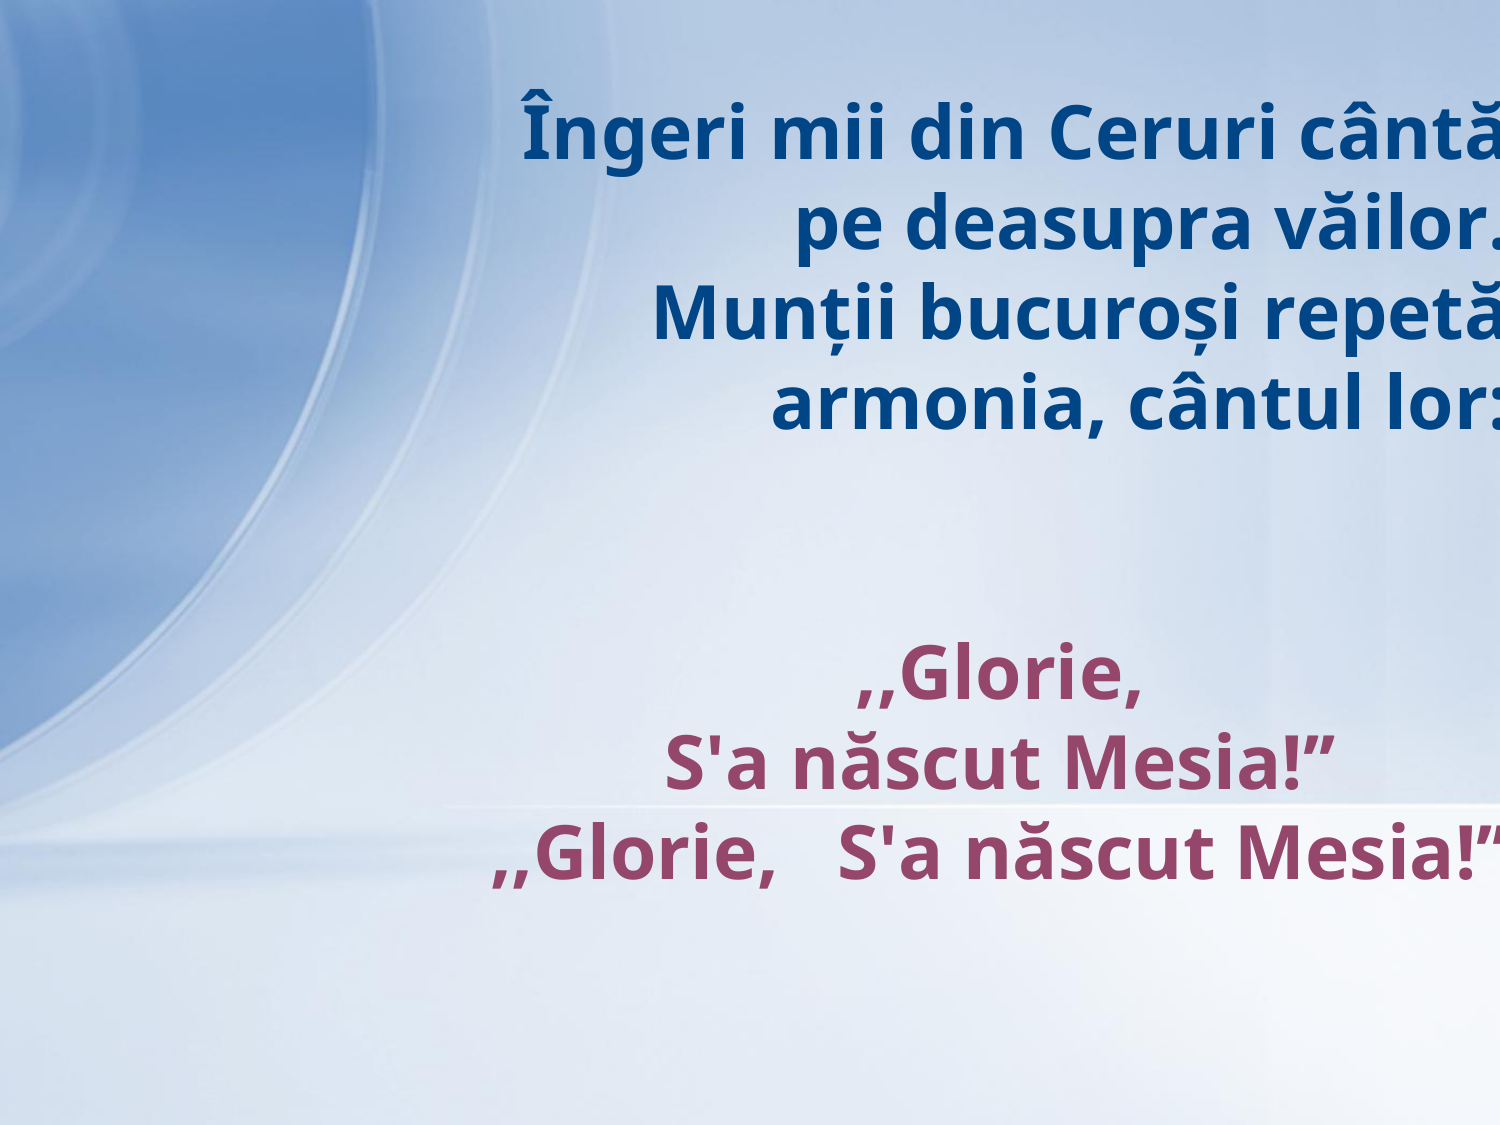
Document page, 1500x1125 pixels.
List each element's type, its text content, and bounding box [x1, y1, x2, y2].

text_box Îngeri mii din Ceruri cântă pe deasupra văilor. Munţii bucuroşi repetă armonia, cântul lor: ,,Glorie, S'a născut Mesia!’’ ,,Glorie, S'a născut Mesia!’’ [475, 76, 1500, 903]
picture [0, 0, 1500, 1125]
